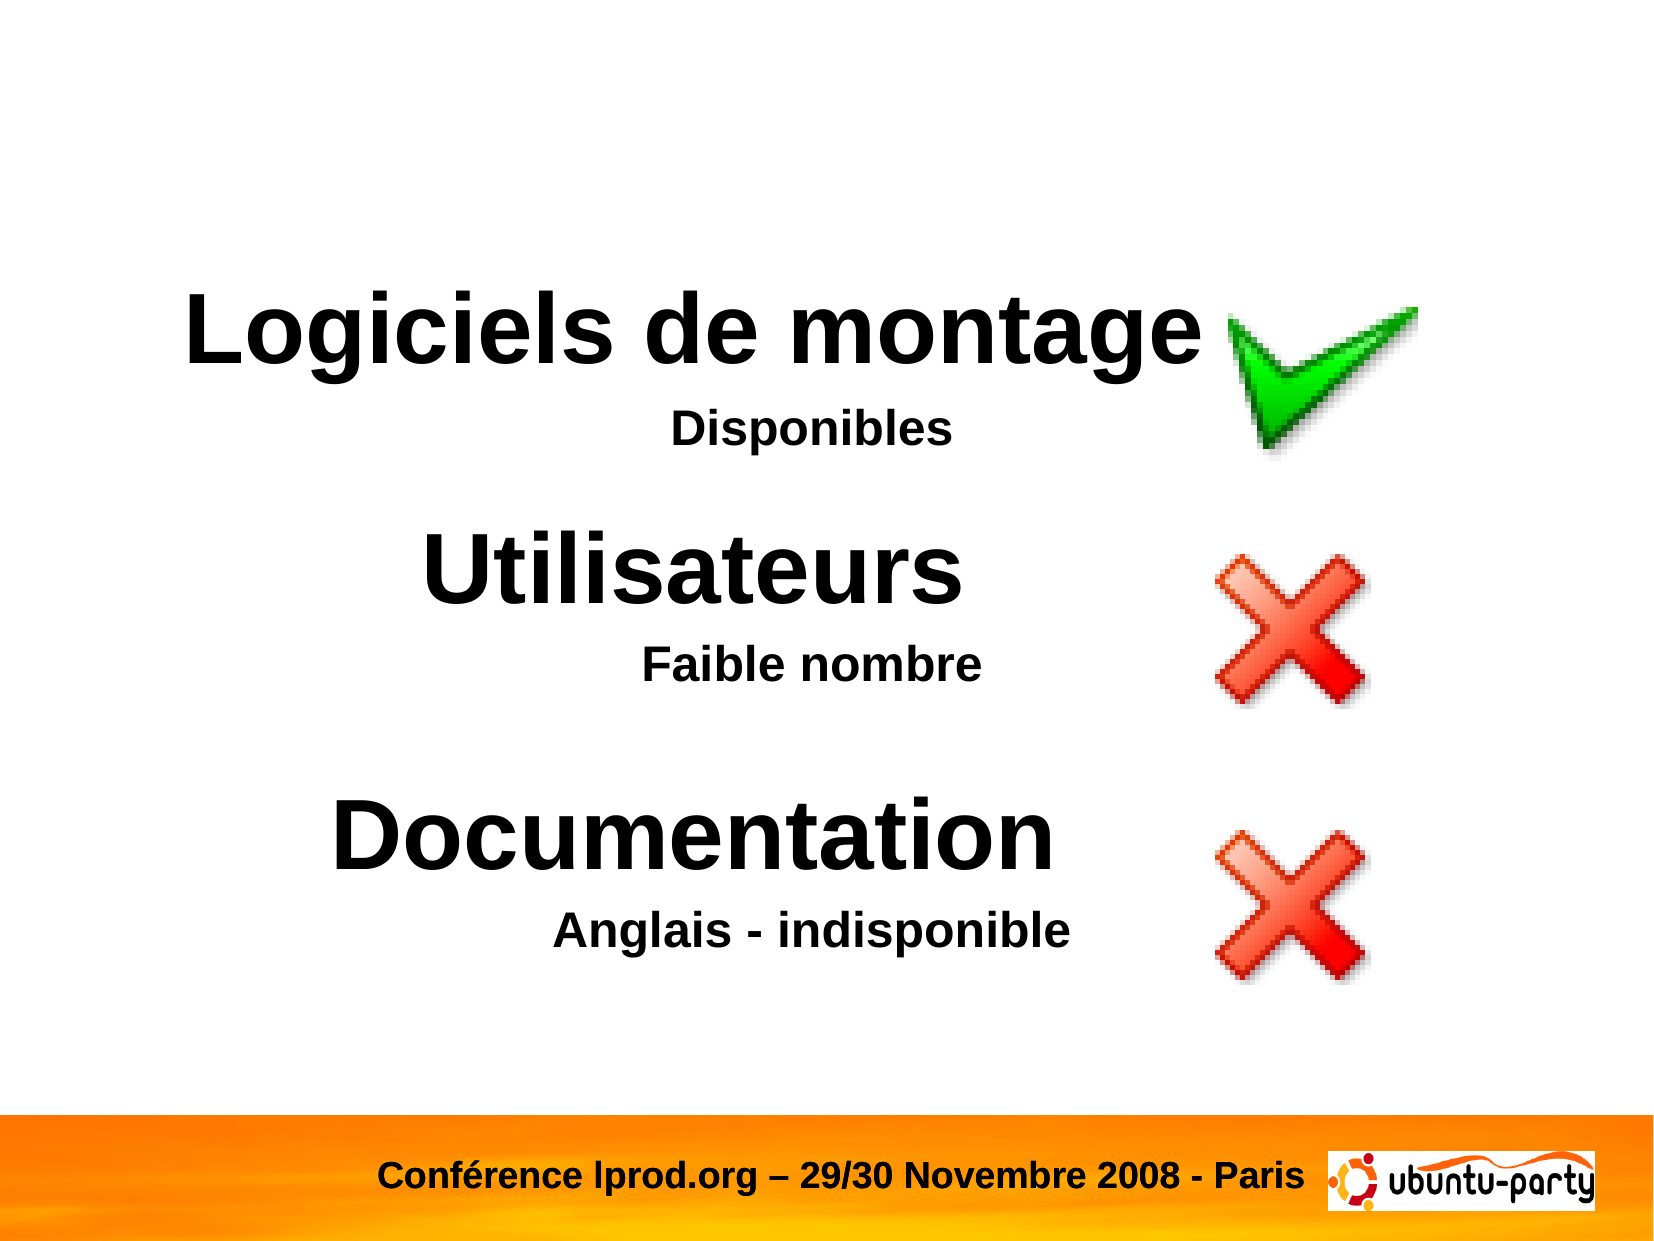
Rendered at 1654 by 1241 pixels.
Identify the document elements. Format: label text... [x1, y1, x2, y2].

picture [1210, 550, 1371, 709]
picture [1210, 826, 1371, 985]
text_box Disponibles [265, 393, 1228, 473]
text_box Faible nombre [265, 629, 1210, 709]
text_box Utilisateurs [147, 506, 1241, 650]
text_box Conférence lprod.org – 29/30 Novembre 2008 - Paris [295, 1147, 1388, 1211]
picture [1228, 284, 1418, 473]
text_box Documentation [147, 771, 1241, 916]
picture [0, 1115, 1654, 1241]
text_box Anglais - indisponible [265, 895, 1210, 975]
text_box Logiciels de montage [147, 265, 1241, 410]
